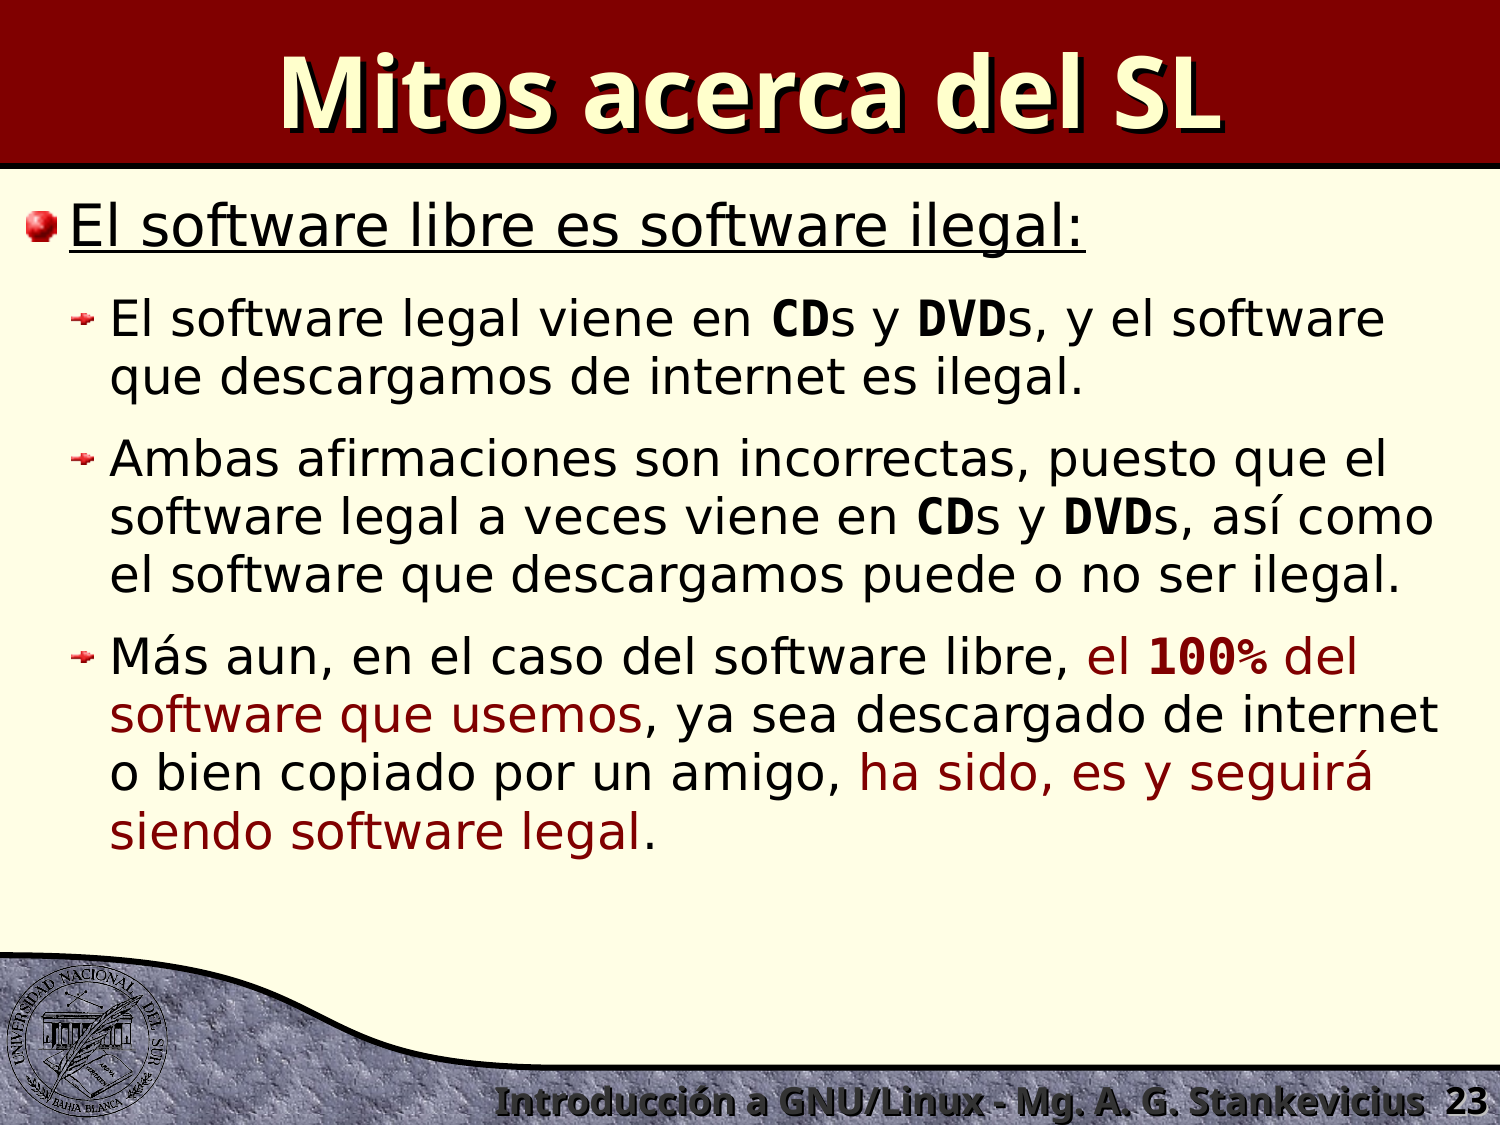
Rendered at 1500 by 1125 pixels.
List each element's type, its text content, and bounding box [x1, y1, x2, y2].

picture [0, 956, 1500, 1125]
list El software libre es software ilegal: El software legal viene en CDs y DVDs, y el software que descargamos de internet es ilegal. Ambas afirmaciones son incorrectas, puesto que el software legal a veces viene en CDs y DVDs, así como el software que descargamos puede o no ser ilegal. Más aun, en el caso del software libre, el 100% del software que usemos, ya sea descargado de internet o bien copiado por un amigo, ha sido, es y seguirá siendo software legal. [11, 192, 1486, 935]
picture [1059, 1100, 1065, 1110]
title Mitos acerca del SL [15, 12, 1485, 153]
